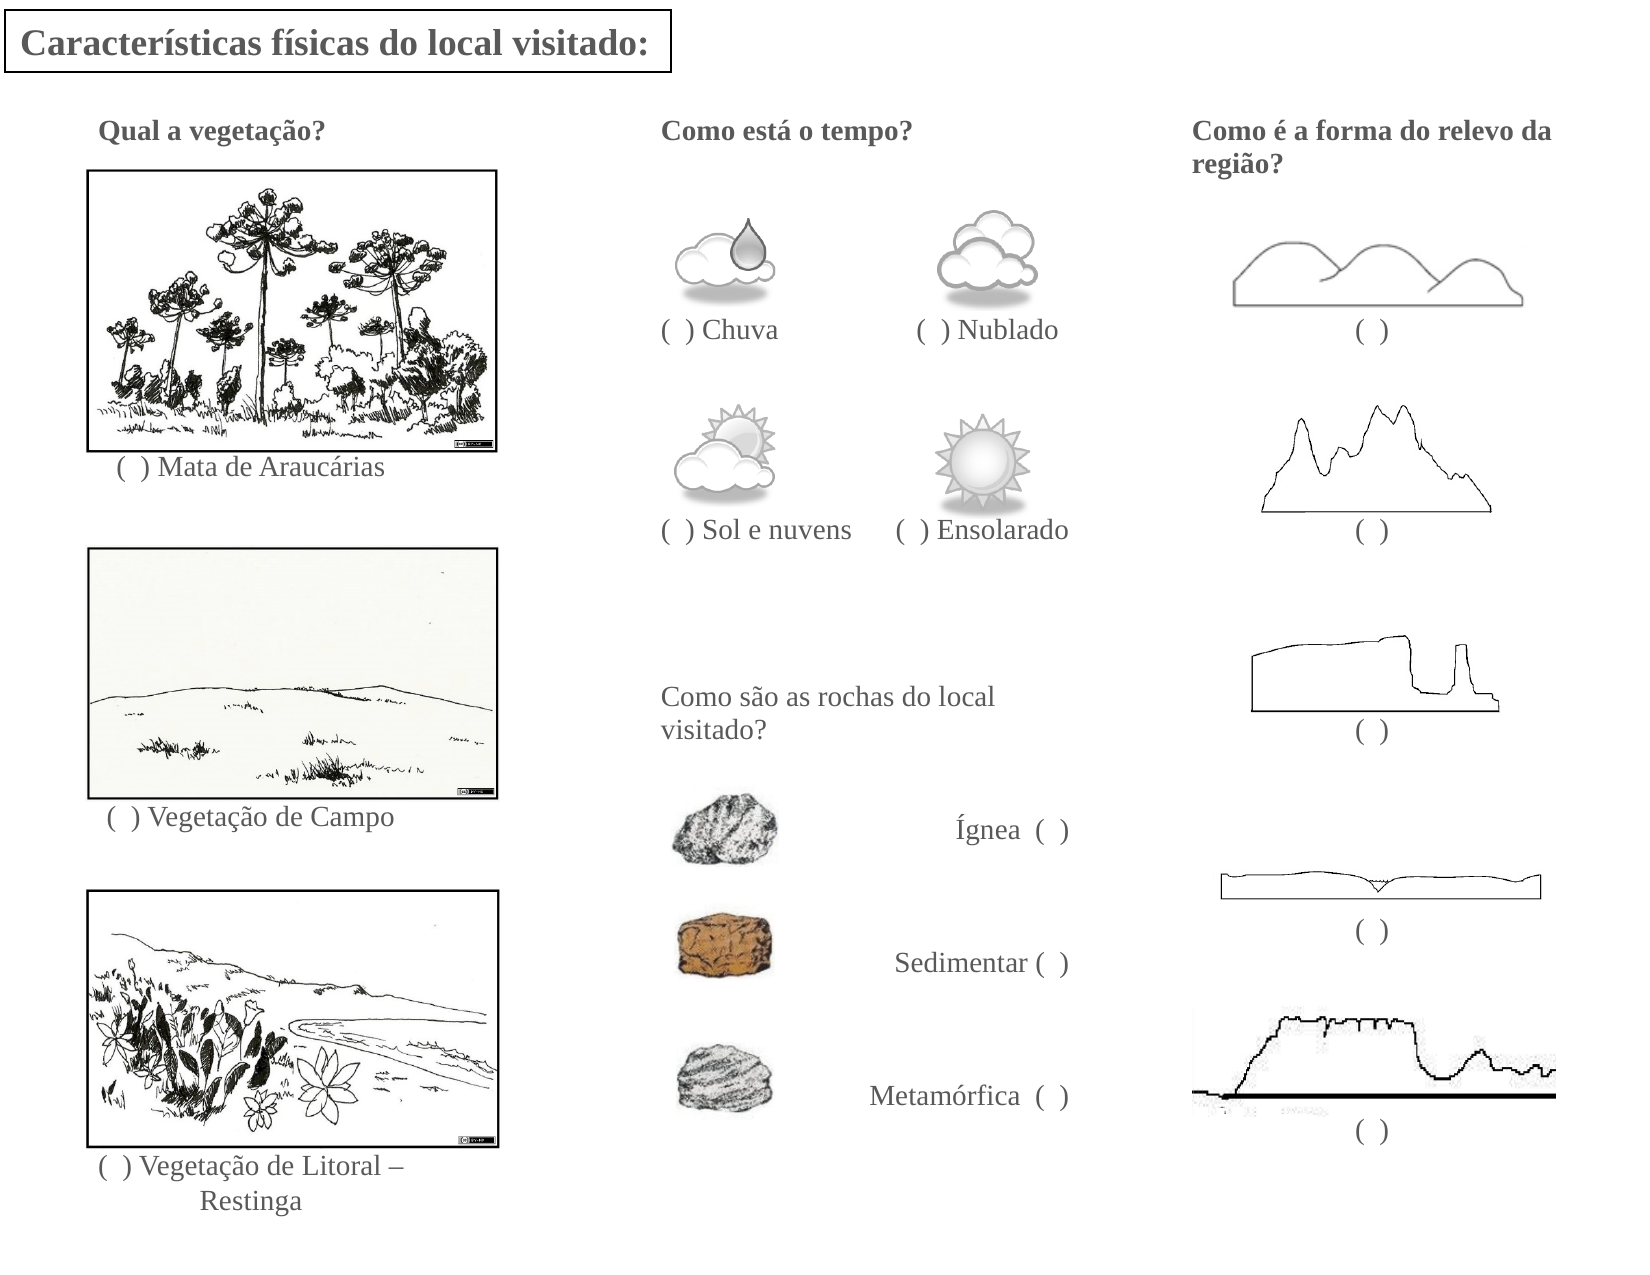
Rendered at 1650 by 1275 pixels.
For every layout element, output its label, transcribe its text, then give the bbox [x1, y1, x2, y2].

picture [85, 545, 500, 802]
picture [933, 202, 1042, 311]
picture [1230, 235, 1528, 311]
picture [1254, 398, 1495, 513]
text_box Características físicas do local visitado: [5, 10, 694, 117]
picture [85, 167, 500, 455]
picture [676, 1042, 775, 1120]
picture [85, 887, 500, 1149]
picture [928, 410, 1037, 519]
picture [1192, 1006, 1556, 1117]
picture [1246, 626, 1502, 717]
picture [670, 198, 779, 307]
picture [670, 398, 779, 507]
text_box Como está o tempo? ( ) Chuva ( ) Nublado ( ) Sol e nuvens ( ) Ensolarado Como são as rochas do local visitado? Ígnea ( ) Sedimentar ( ) Metamórfica ( ) [645, 71, 1092, 1164]
picture [674, 903, 775, 982]
text_box Como é a forma do relevo da região? ( ) ( ) ( ) ( ) ( ) [1176, 71, 1573, 1198]
text_box Qual a vegetação? ( ) Mata de Araucárias ( ) Vegetação de Campo ( ) Vegetação de Litoral – Restinga [83, 117, 504, 1272]
picture [670, 779, 779, 867]
text_box Características físicas do local visitado: [6, 11, 670, 71]
picture [1212, 860, 1546, 900]
